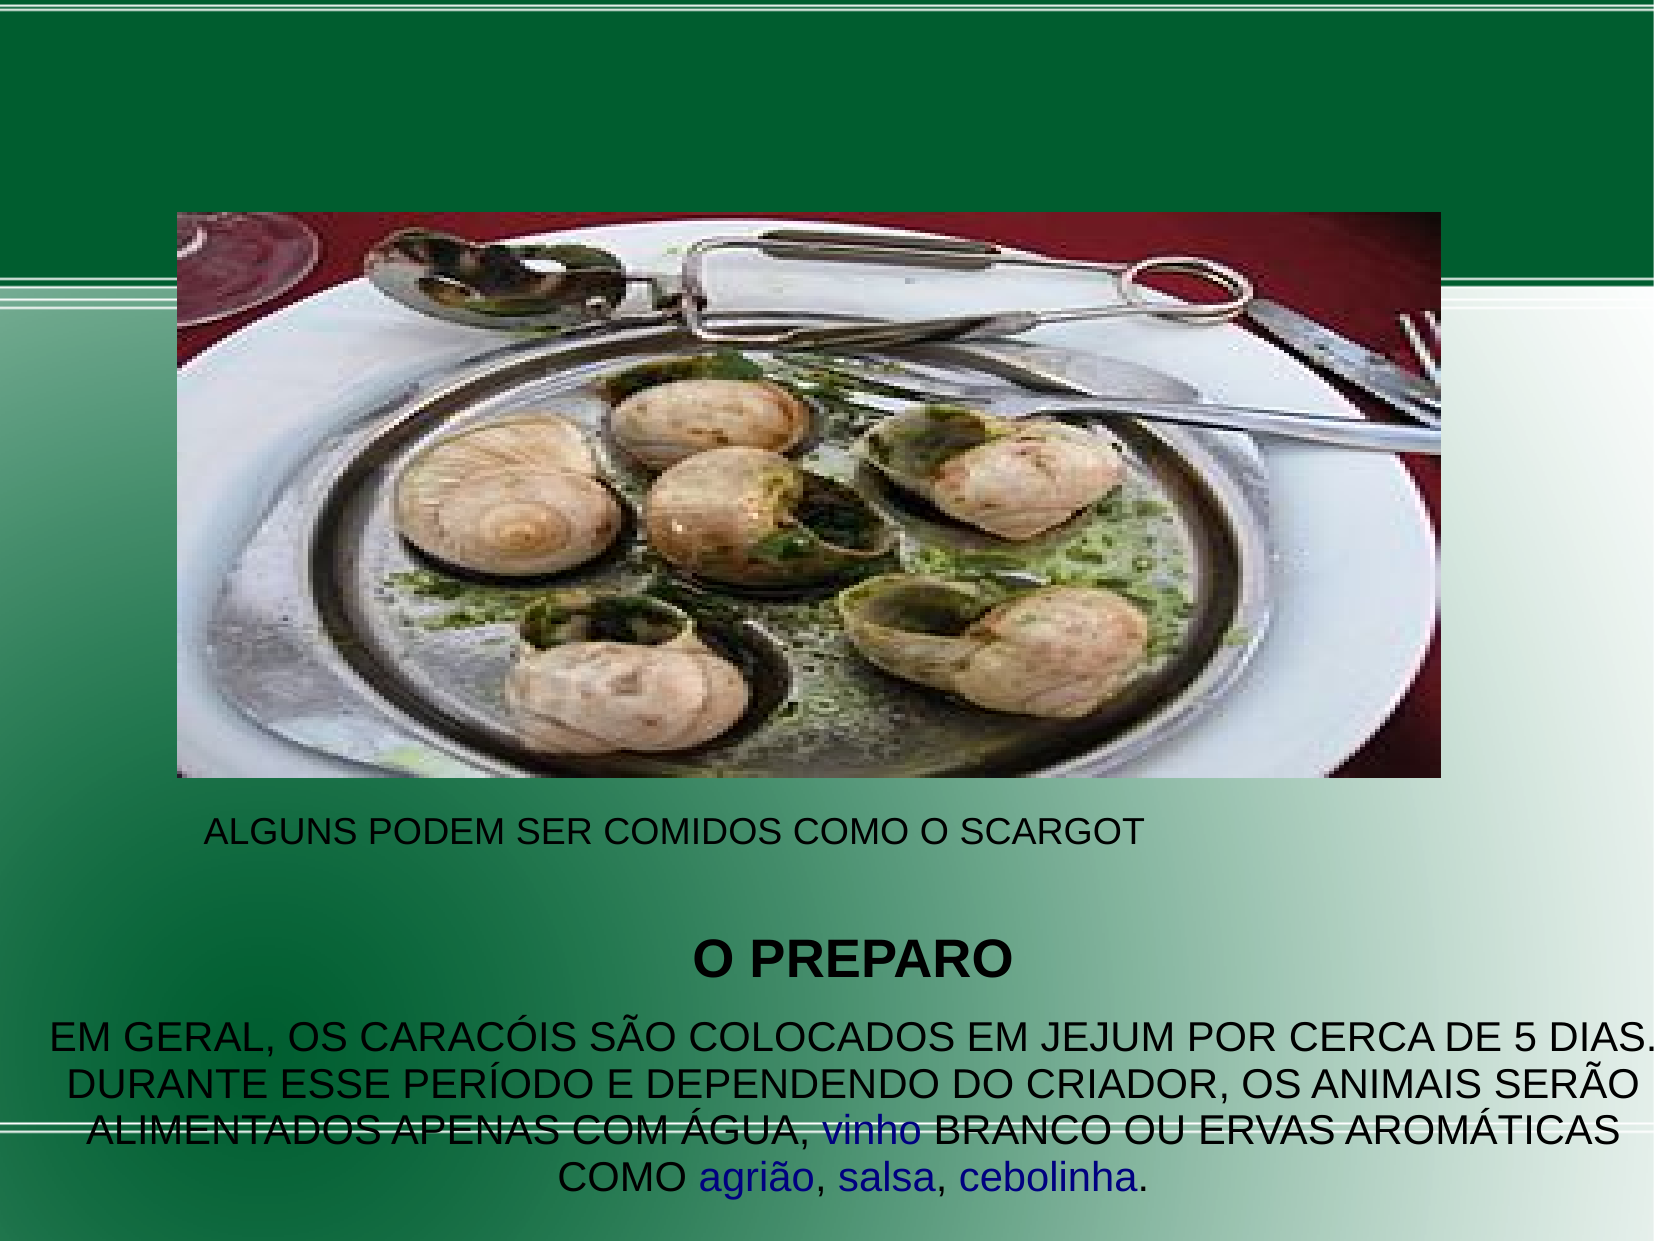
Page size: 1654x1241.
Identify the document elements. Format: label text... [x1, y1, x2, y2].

picture [0, 0, 1654, 1241]
text_box ALGUNS PODEM SER COMIDOS COMO O SCARGOT [188, 803, 1453, 860]
text_box O PREPARO EM GERAL, OS CARACÓIS SÃO COLOCADOS EM JEJUM POR CERCA DE 5 DIAS. DURANTE ESSE PERÍODO E DEPENDENDO DO CRIADOR, OS ANIMAIS SERÃO ALIMENTADOS APENAS COM ÁGUA, vinho BRANCO OU ERVAS AROMÁTICAS COMO agrião, salsa, cebolinha. [17, 921, 1654, 1241]
